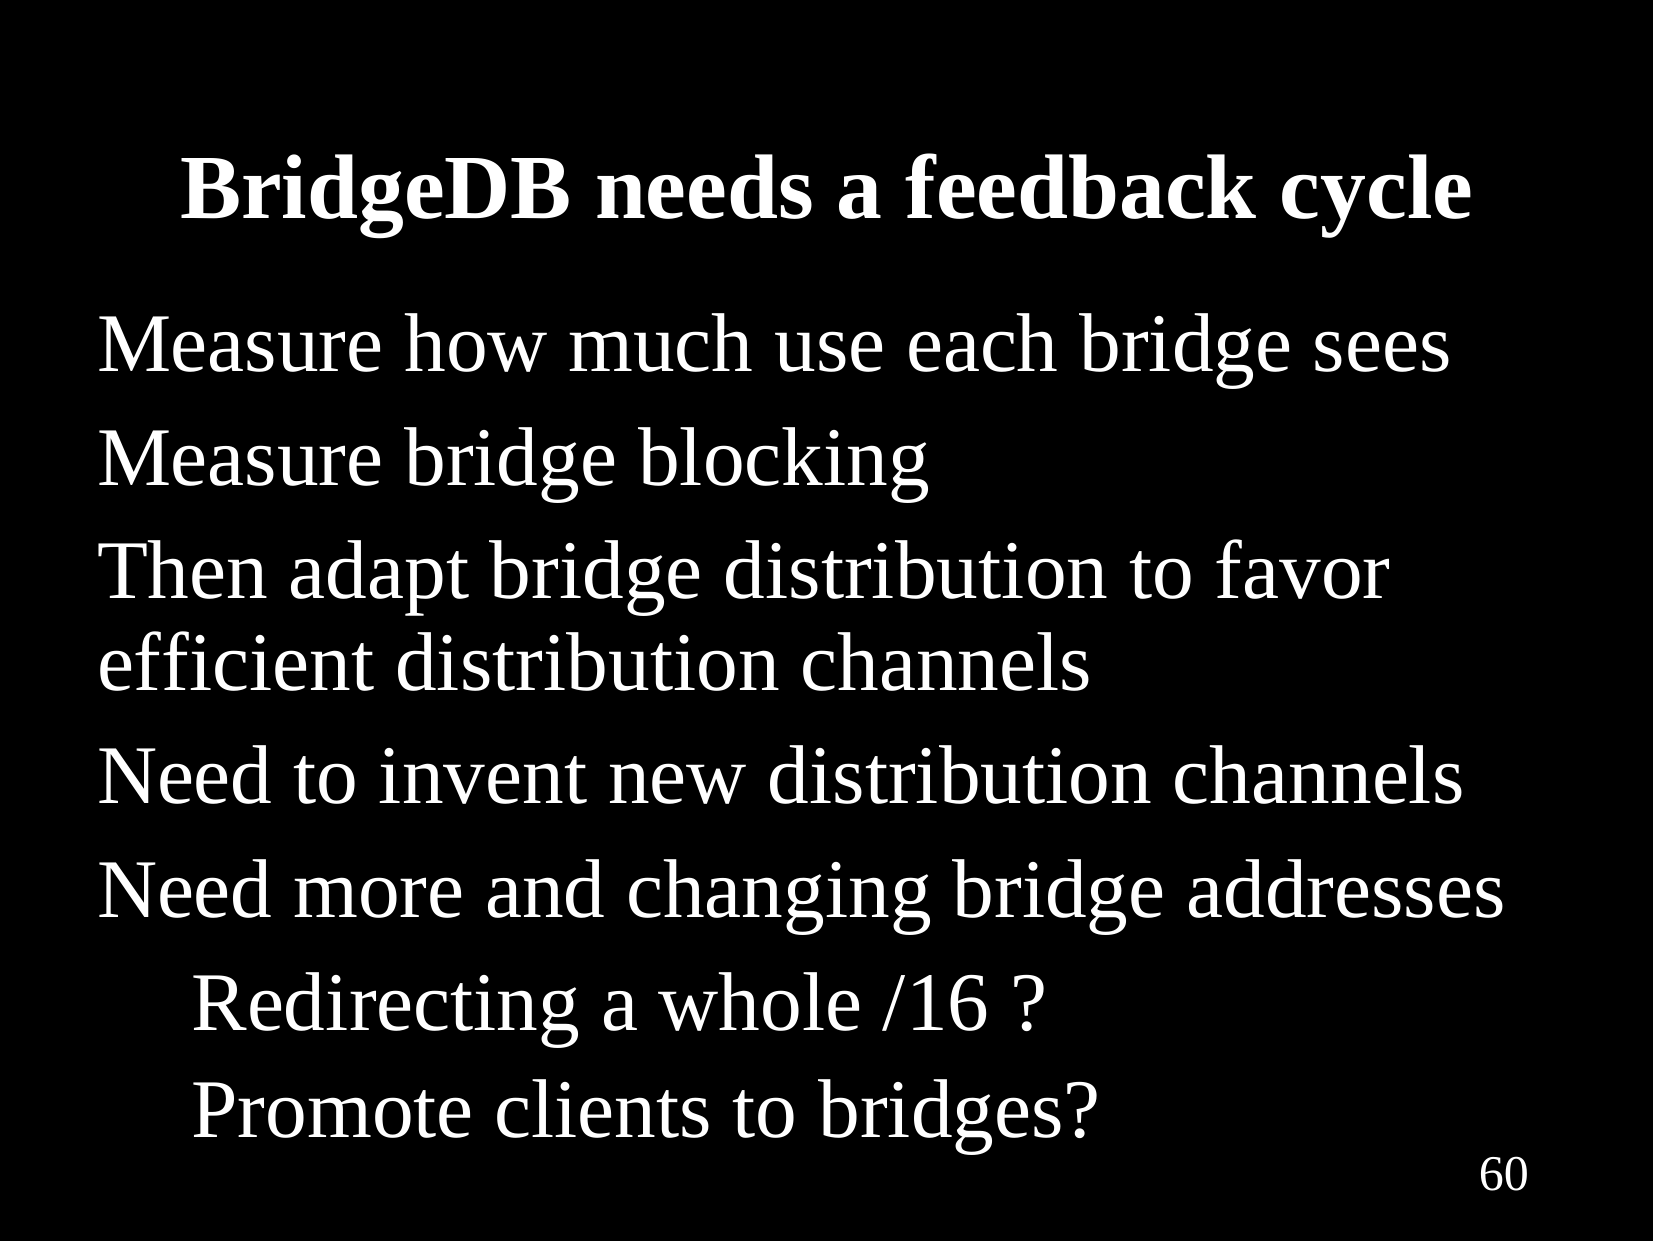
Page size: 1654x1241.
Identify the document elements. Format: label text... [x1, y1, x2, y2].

list Measure how much use each bridge sees Measure bridge blocking Then adapt bridge distribution to favor efficient distribution channels Need to invent new distribution channels Need more and changing bridge addresses Redirecting a whole /16 ? Promote clients to bridges? [97, 297, 1580, 1157]
title BridgeDB needs a feedback cycle [121, 92, 1534, 284]
